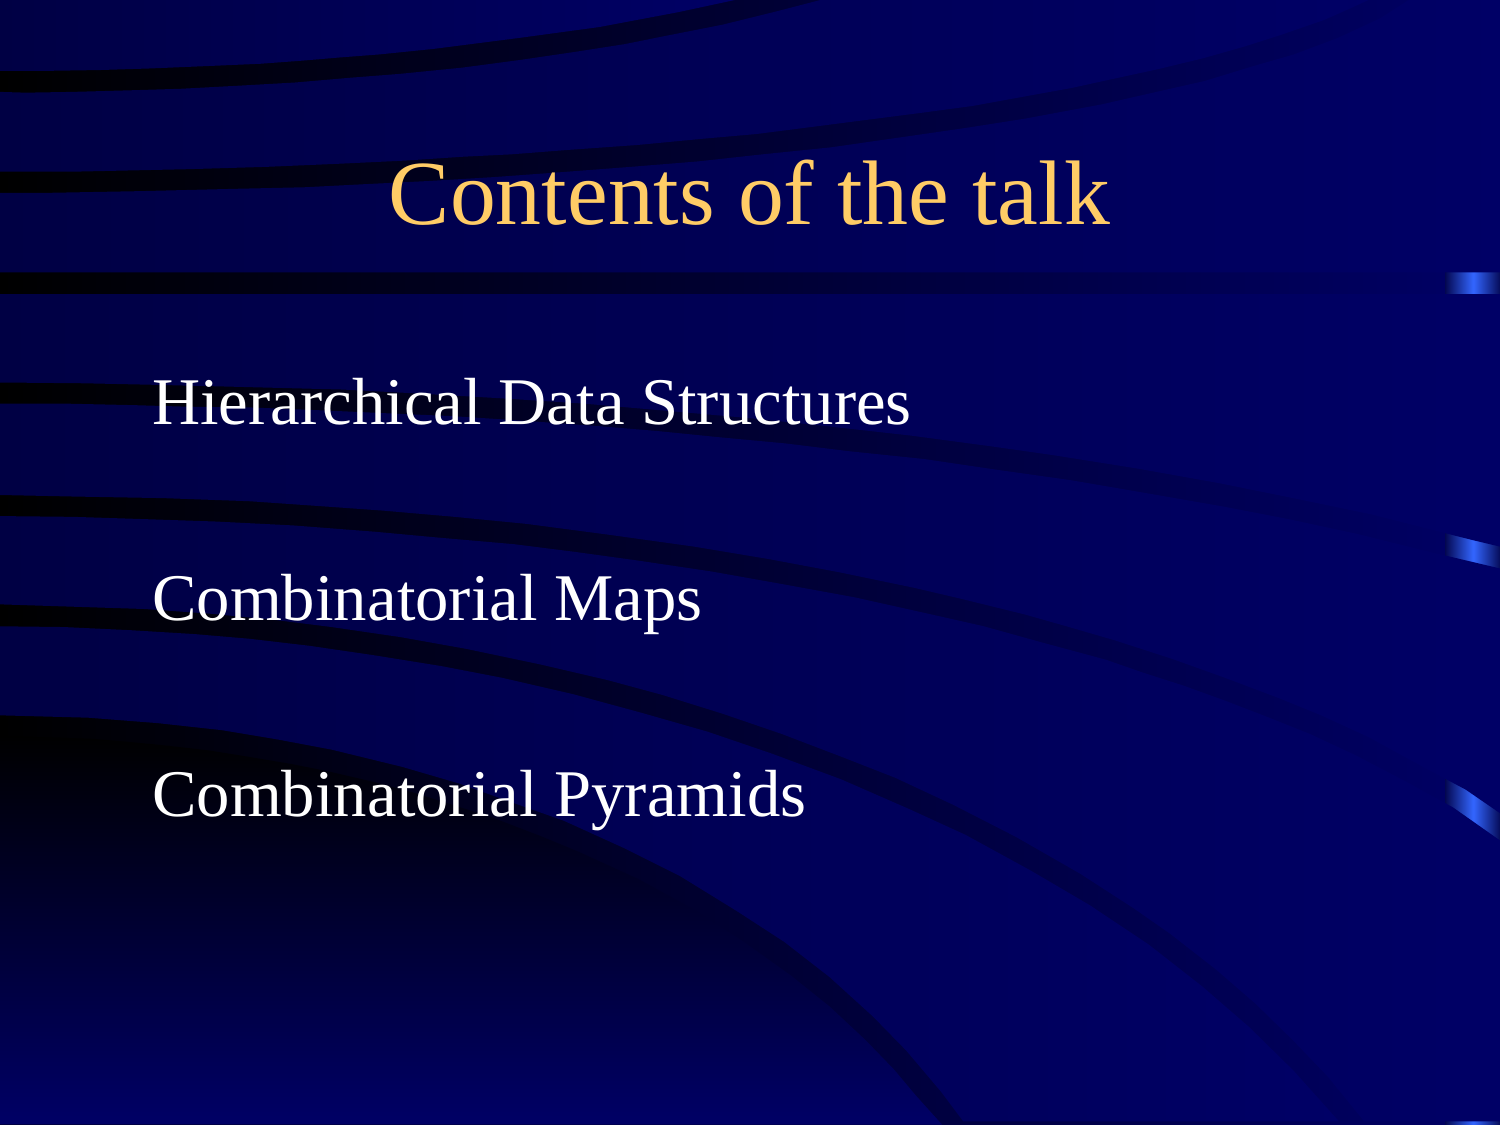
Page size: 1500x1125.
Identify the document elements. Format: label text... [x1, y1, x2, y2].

list Hierarchical Data Structures Combinatorial Maps Combinatorial Pyramids [137, 350, 1413, 1026]
title Contents of the talk [112, 99, 1388, 288]
